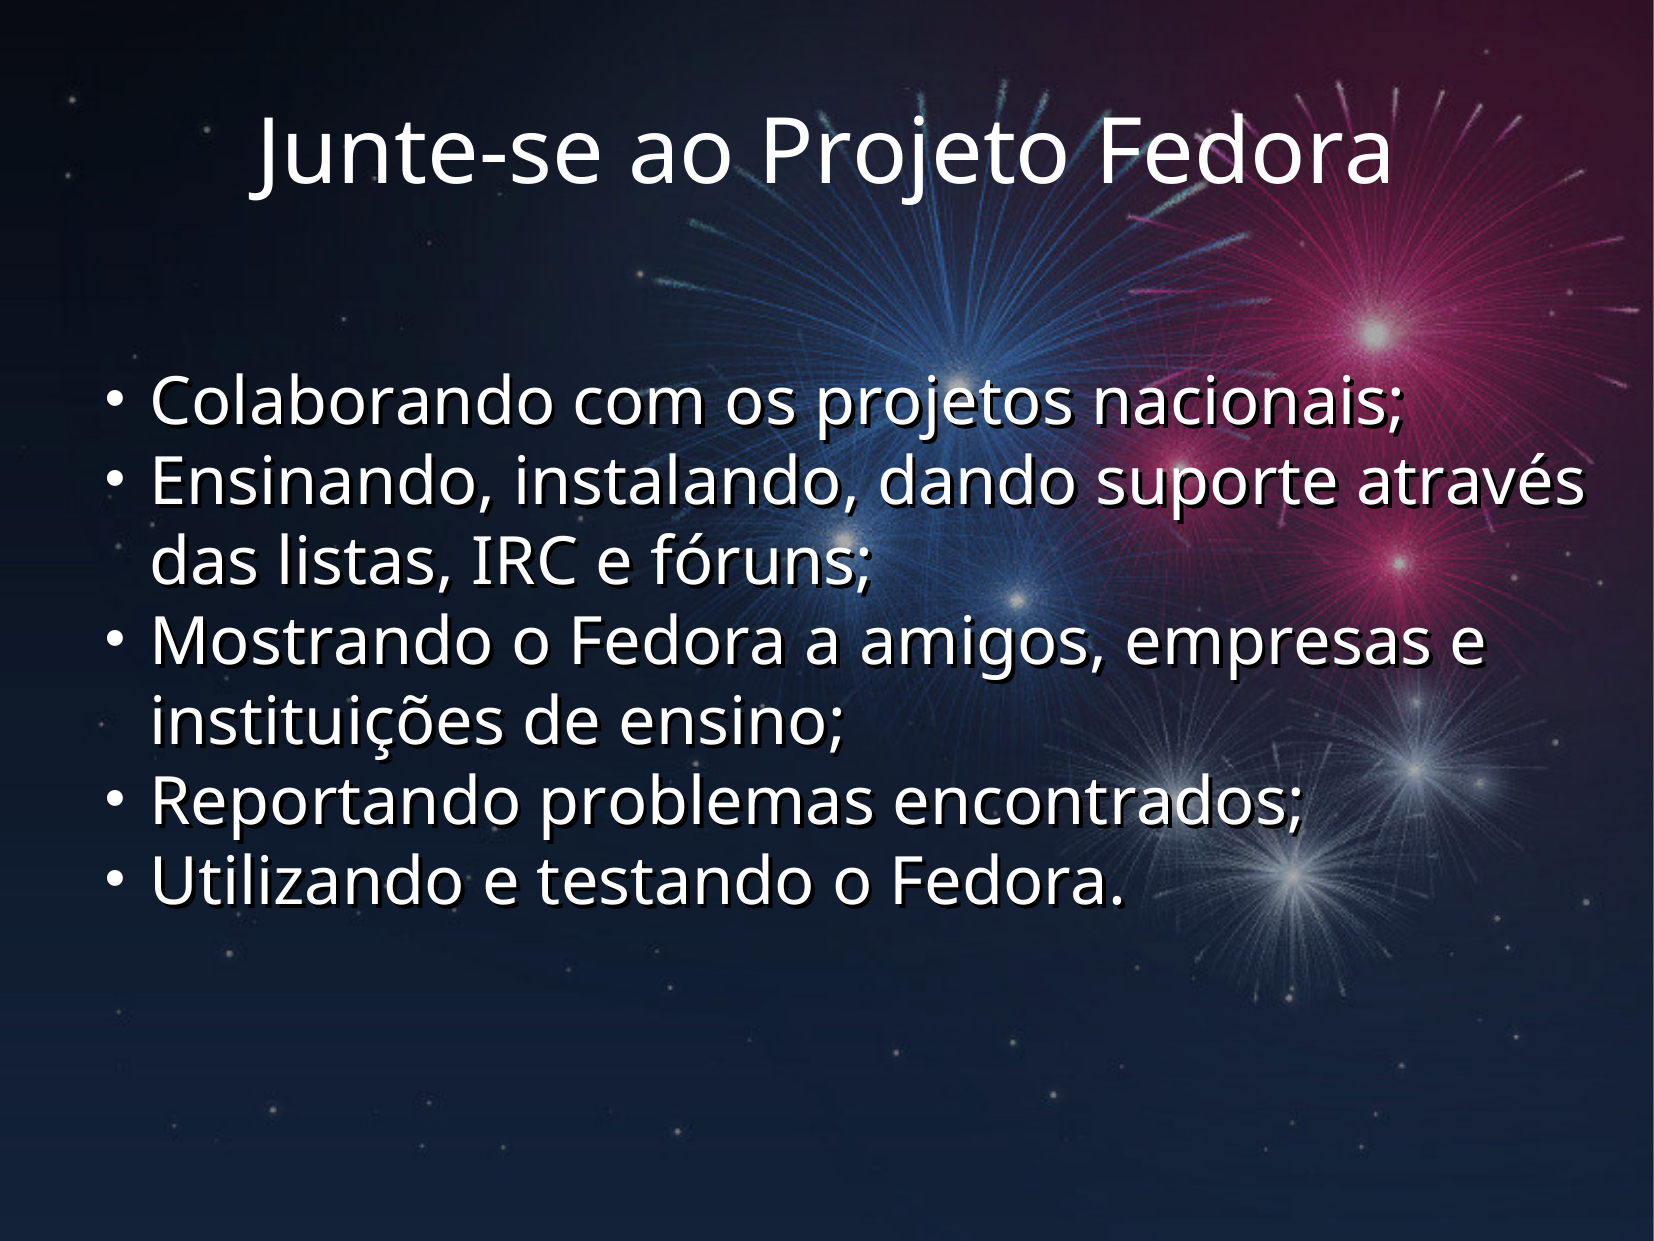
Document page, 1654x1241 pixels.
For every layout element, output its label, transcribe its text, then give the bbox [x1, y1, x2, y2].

title Junte-se ao Projeto Fedora [82, 56, 1571, 249]
picture [0, 0, 1654, 1241]
text_box Colaborando com os projetos nacionais; Ensinando, instalando, dando suporte através das listas, IRC e fóruns; Mostrando o Fedora a amigos, empresas e instituições de ensino; Reportando problemas encontrados; Utilizando e testando o Fedora. [88, 350, 1625, 886]
